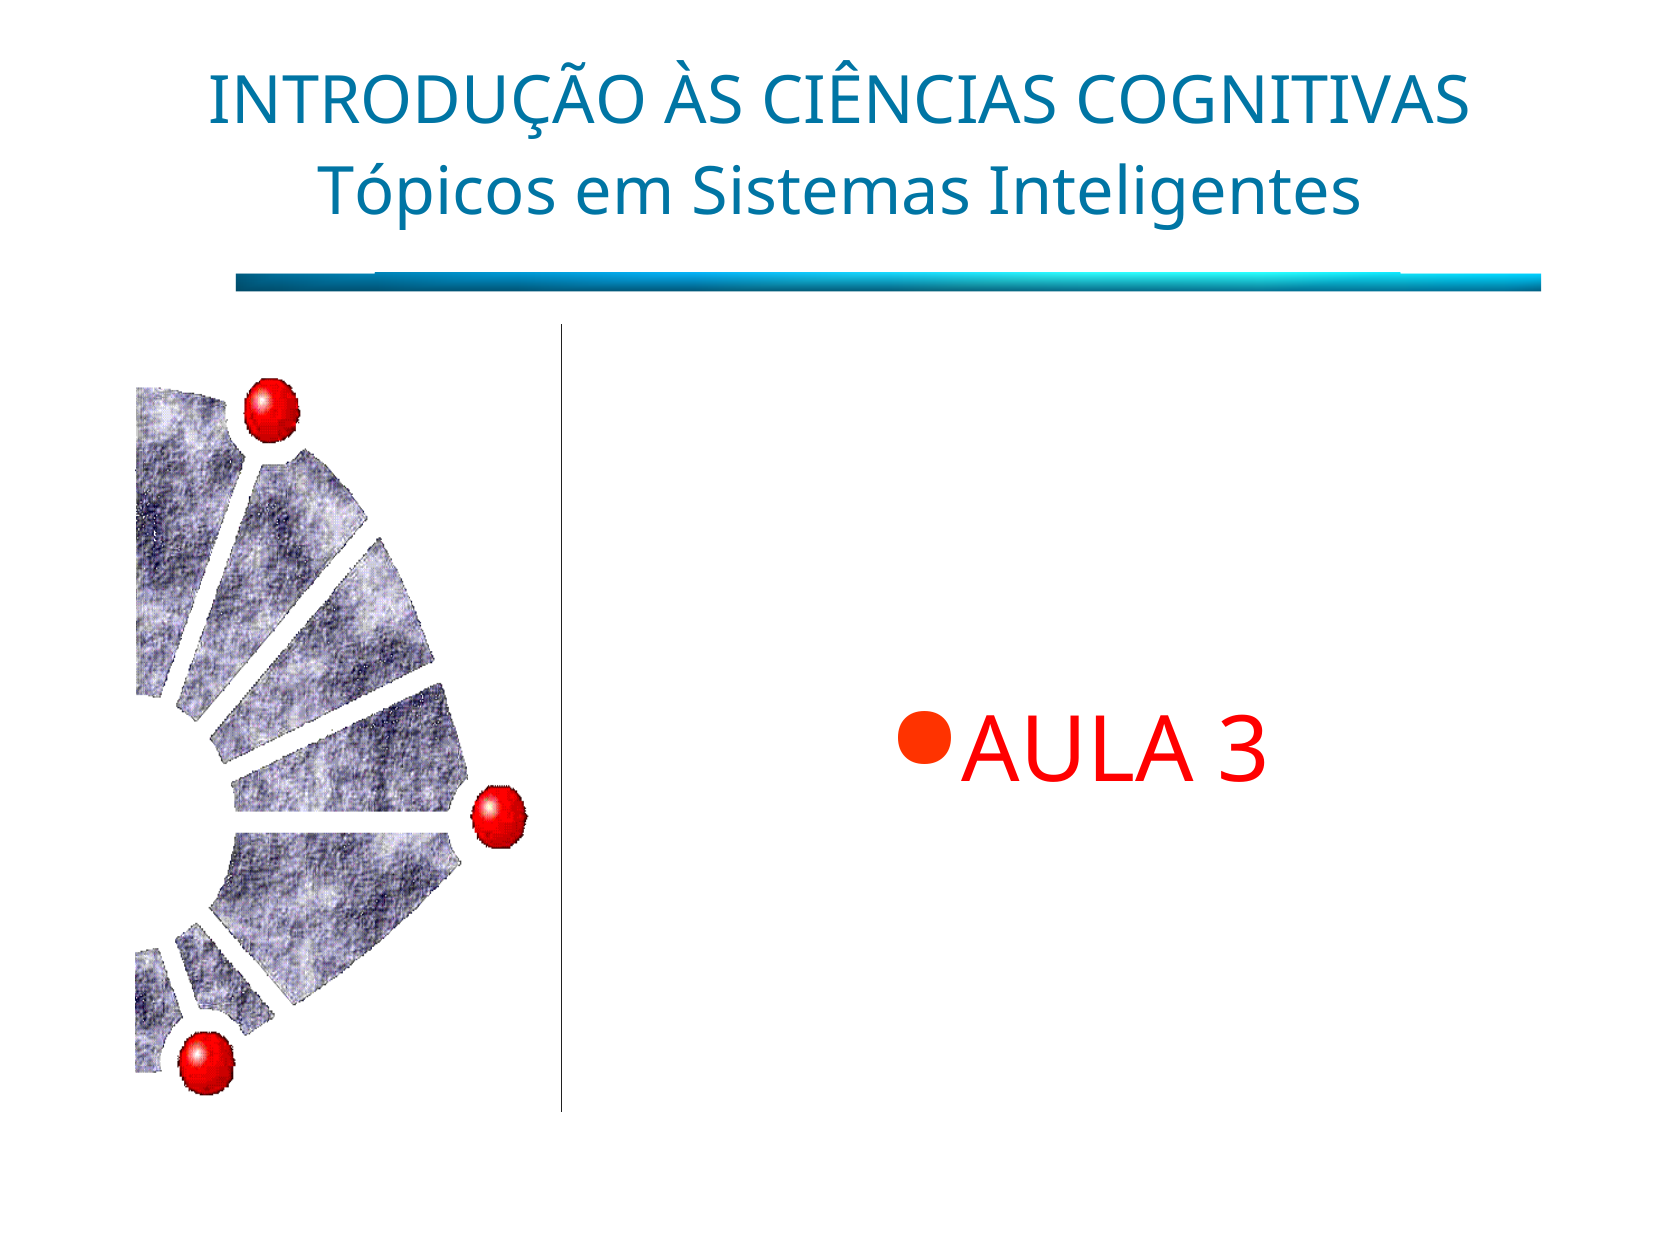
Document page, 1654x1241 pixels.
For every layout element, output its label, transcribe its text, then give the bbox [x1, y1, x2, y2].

subtitle AULA 3 [553, 309, 1534, 1182]
picture [125, 272, 1654, 295]
title INTRODUÇÃO ÀS CIÊNCIAS COGNITIVAS Tópicos em Sistemas Inteligentes [61, 35, 1620, 250]
chart [135, 324, 562, 1112]
